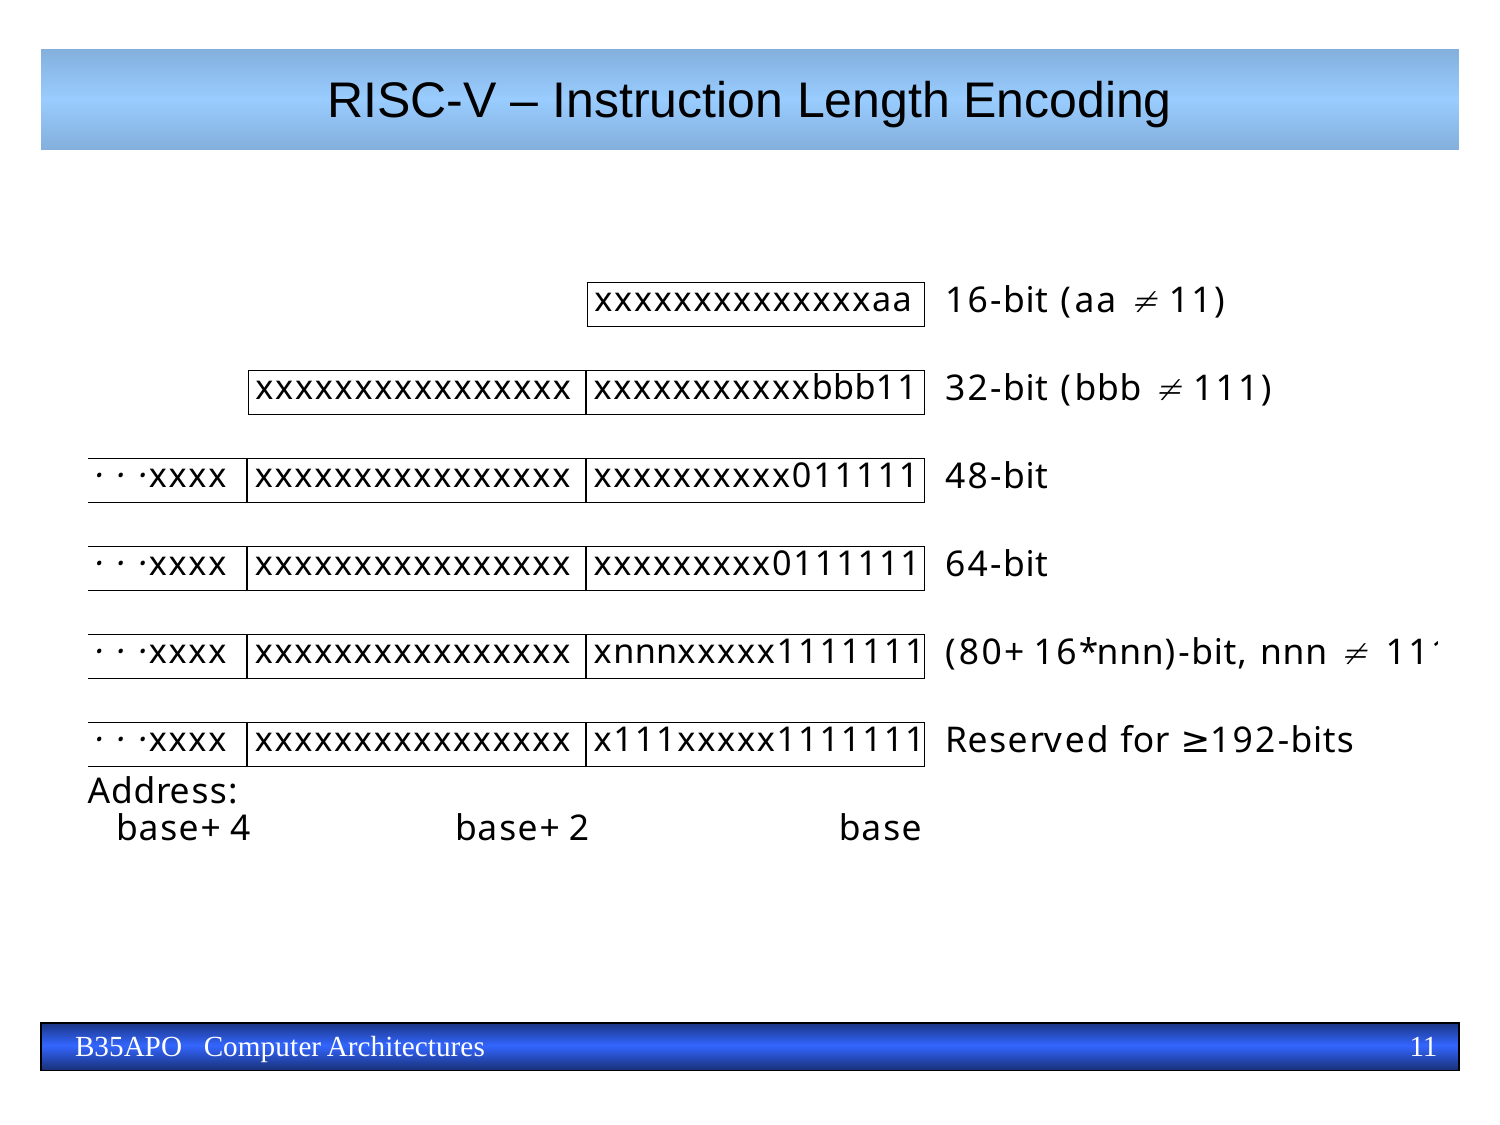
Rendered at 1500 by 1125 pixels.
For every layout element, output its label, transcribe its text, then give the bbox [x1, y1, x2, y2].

title RISC-V – Instruction Length Encoding [41, 49, 1459, 150]
chart [63, 267, 1438, 860]
